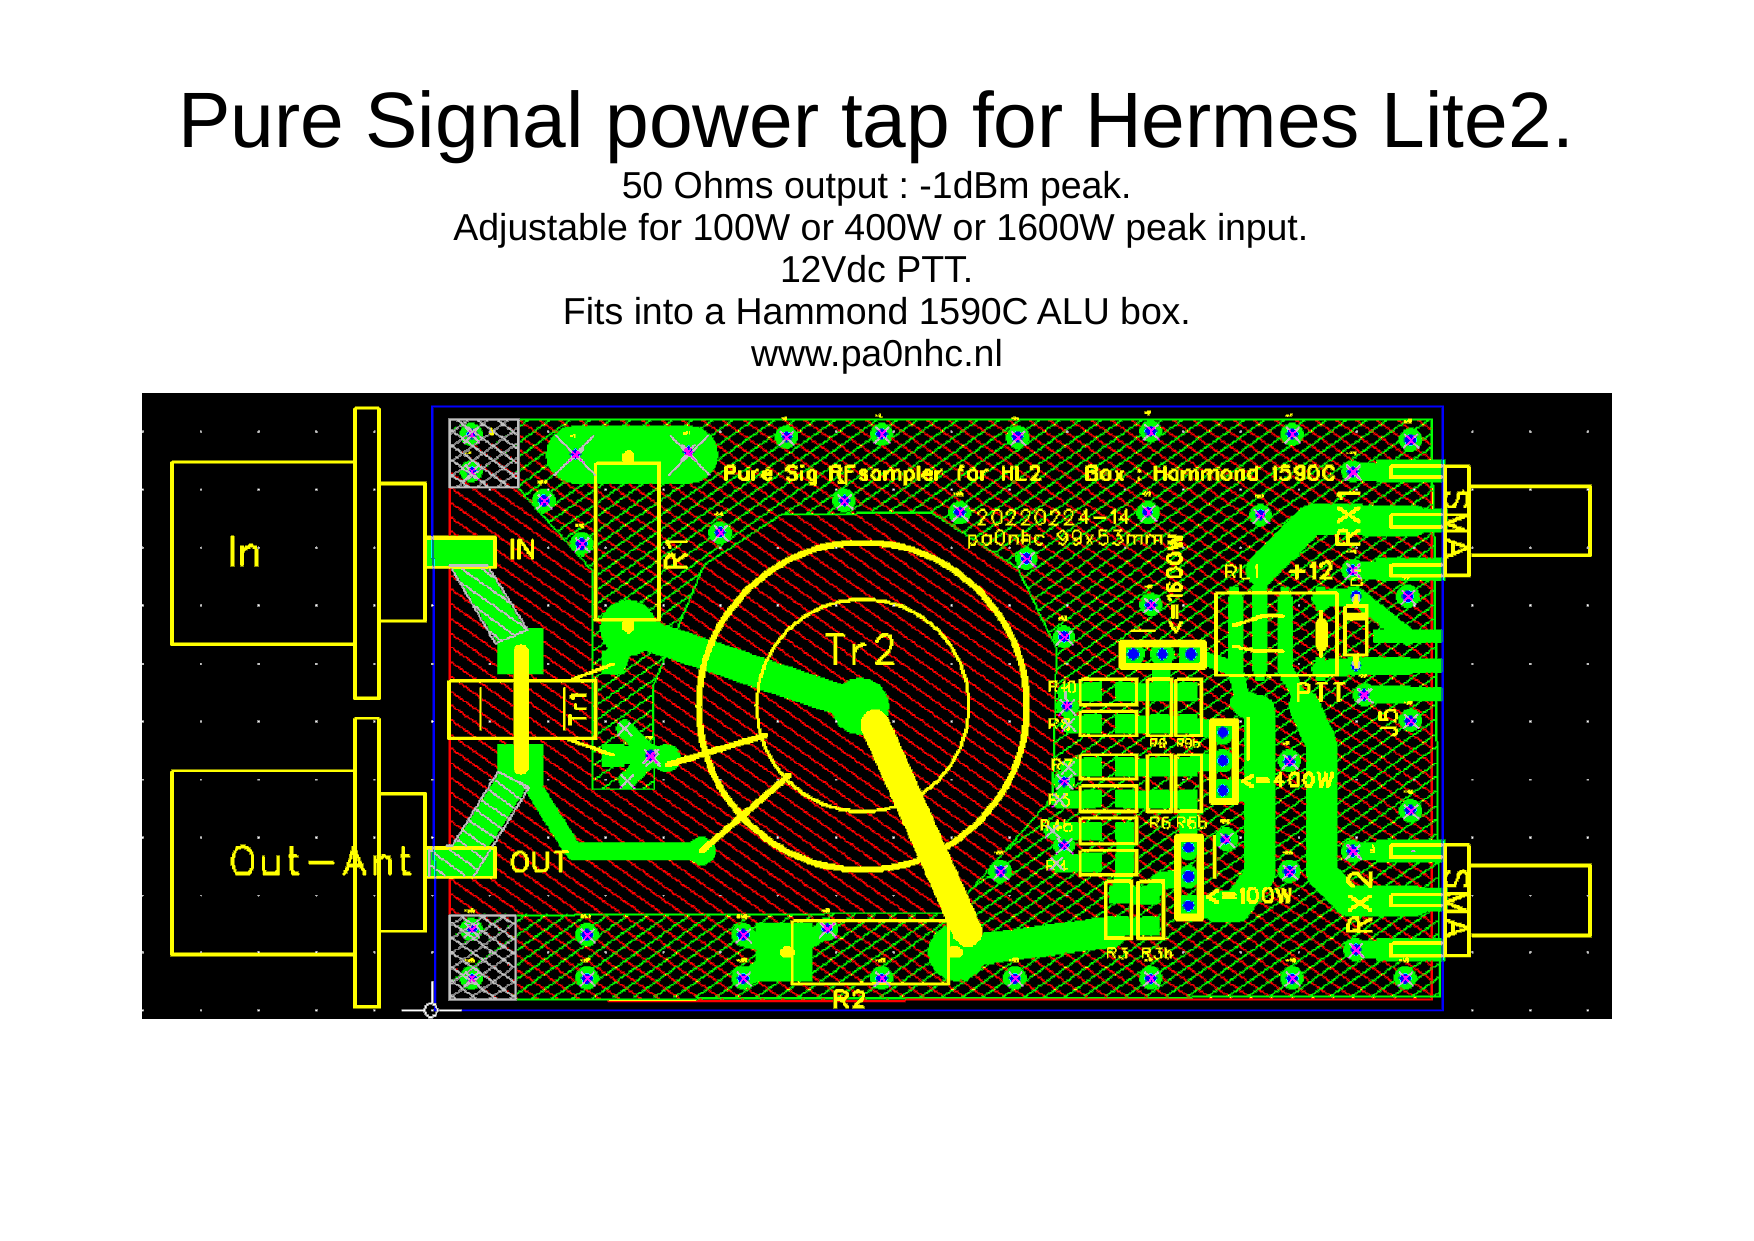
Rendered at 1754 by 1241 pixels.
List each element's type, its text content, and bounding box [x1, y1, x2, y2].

title Pure Signal power tap for Hermes Lite2. 50 Ohms output : -1dBm peak. Adjustable for 100W or 400W or 1600W peak input. 12Vdc PTT. Fits into a Hammond 1590C ALU box. www.pa0nhc.nl [140, 76, 1614, 375]
picture [140, 391, 1613, 1020]
